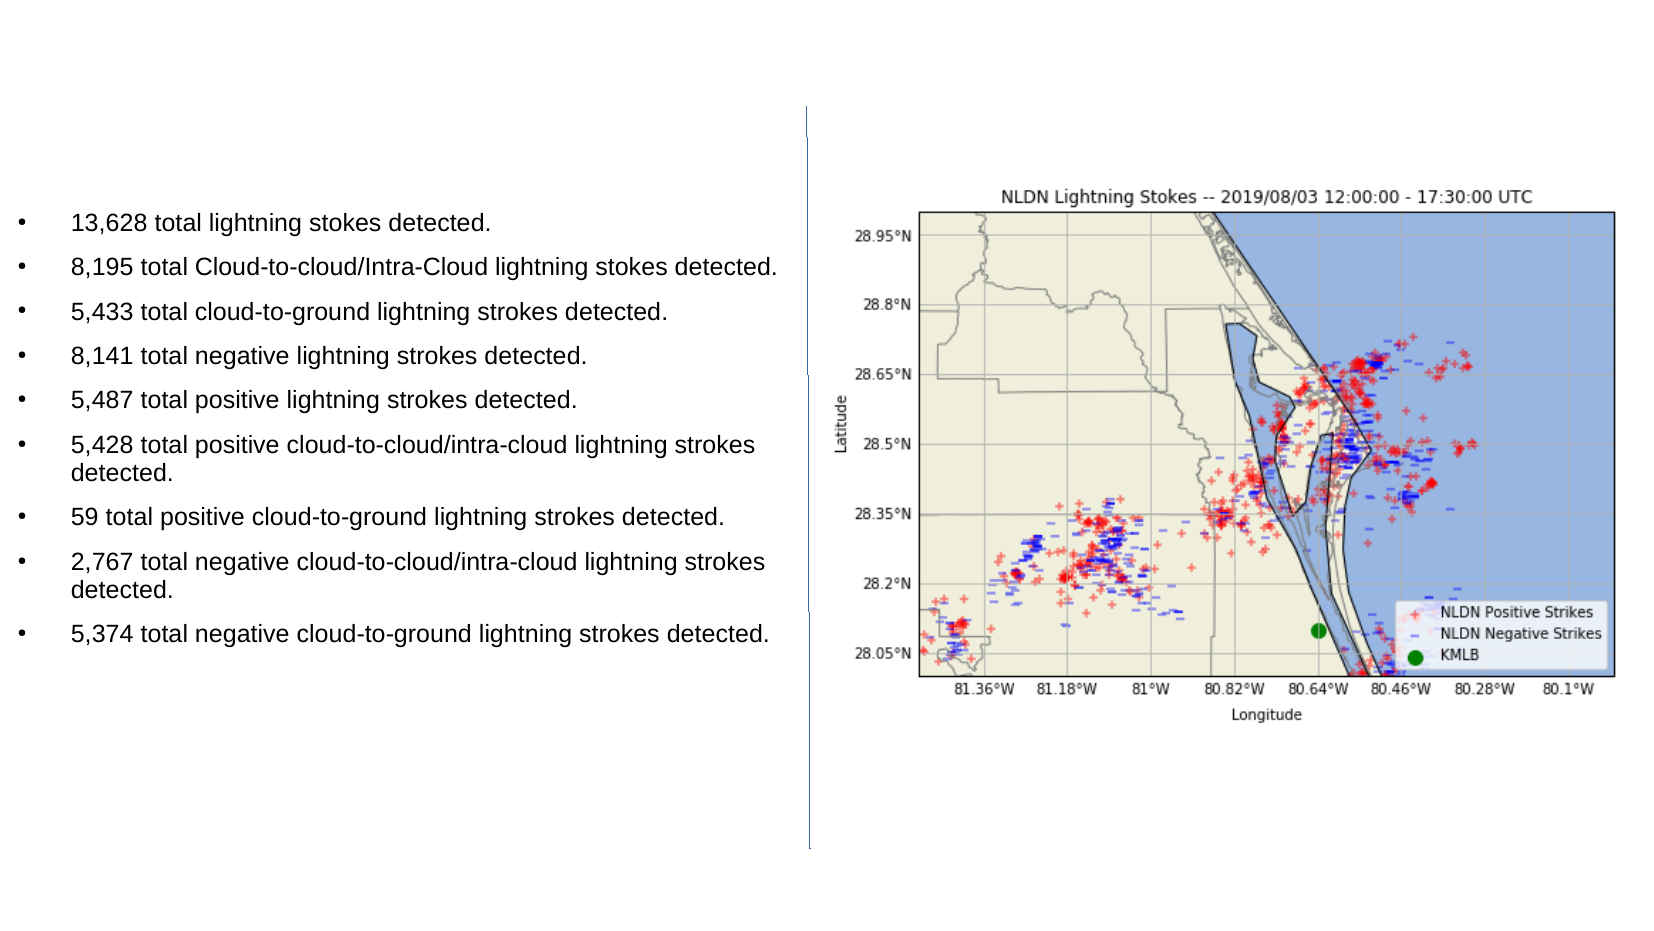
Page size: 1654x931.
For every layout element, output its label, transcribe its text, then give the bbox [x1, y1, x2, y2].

list 13,628 total lightning stokes detected. 8,195 total Cloud-to-cloud/Intra-Cloud lightning stokes detected. 5,433 total cloud-to-ground lightning strokes detected. 8,141 total negative lightning strokes detected. 5,487 total positive lightning strokes detected. 5,428 total positive cloud-to-cloud/intra-cloud lightning strokes detected. 59 total positive cloud-to-ground lightning strokes detected. 2,767 total negative cloud-to-cloud/intra-cloud lightning strokes detected. 5,374 total negative cloud-to-ground lightning strokes detected. [0, 149, 781, 931]
picture [825, 179, 1624, 733]
